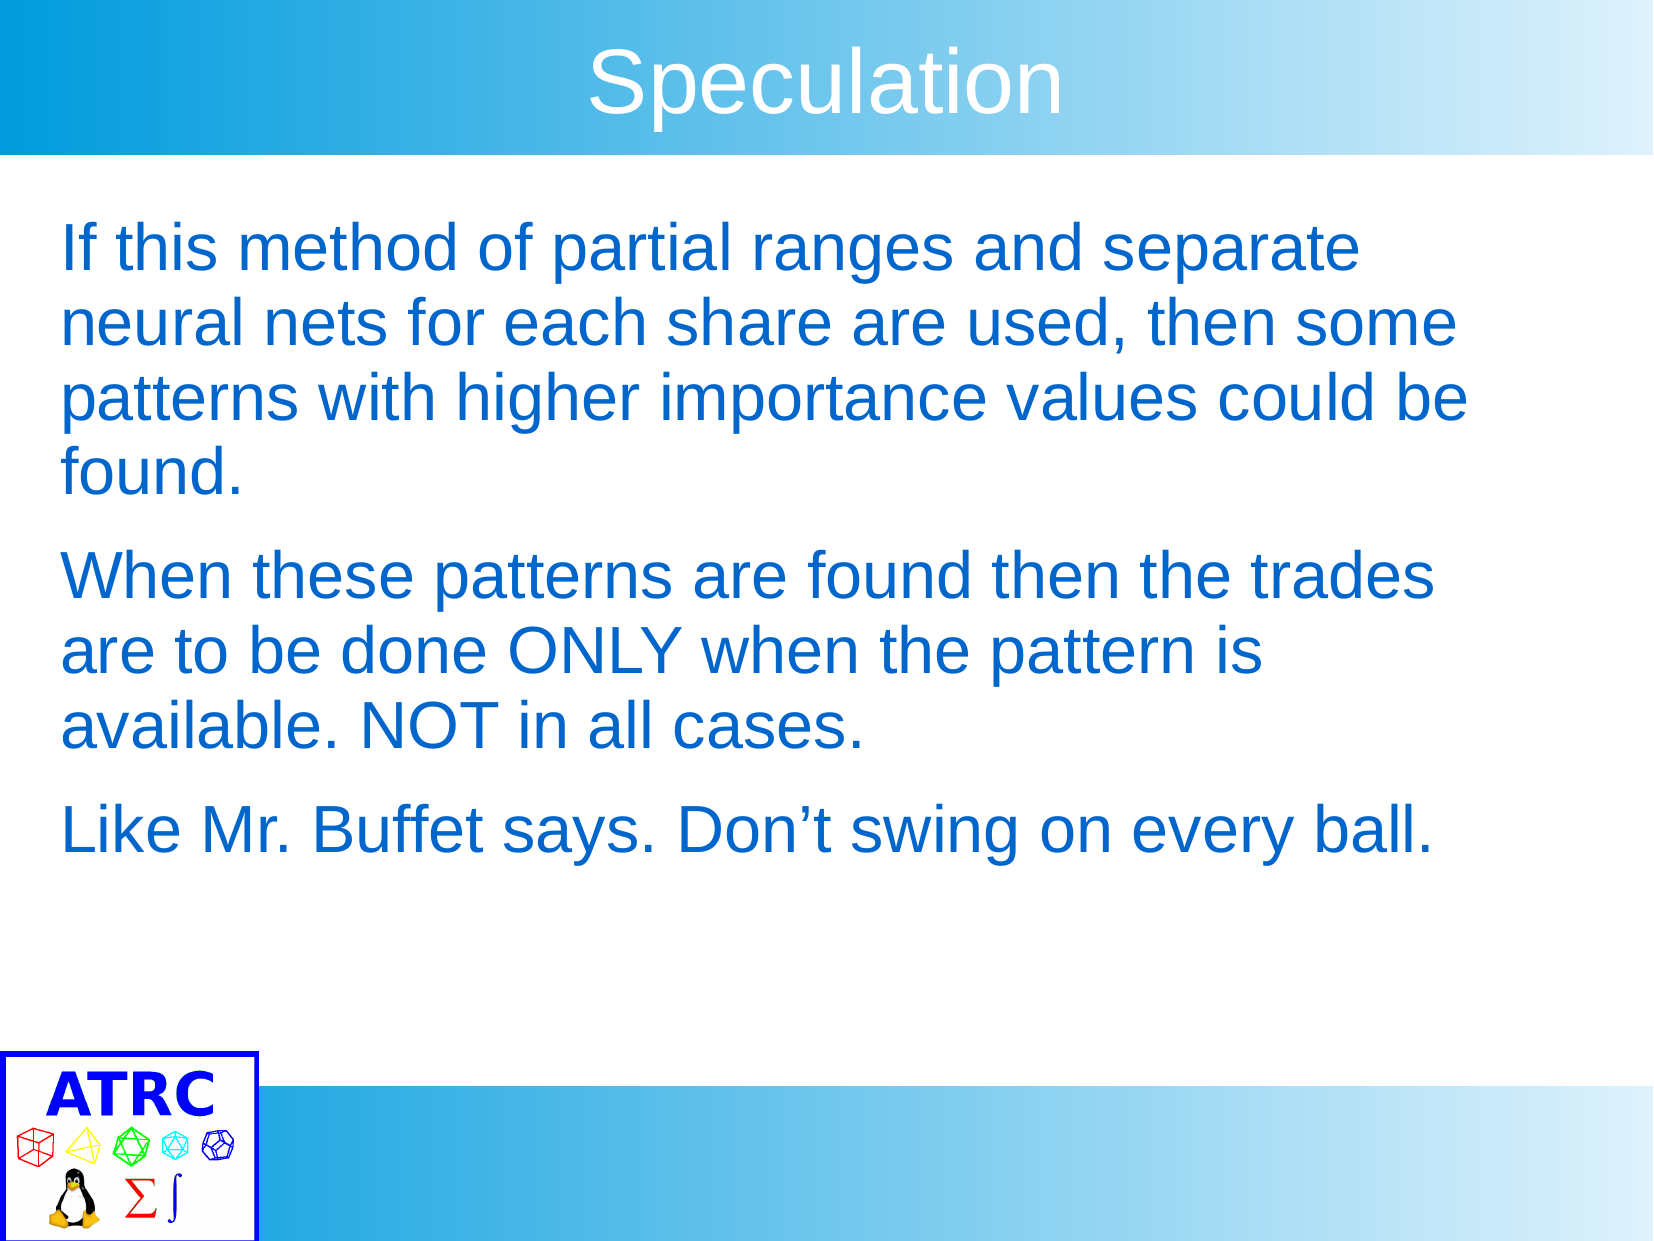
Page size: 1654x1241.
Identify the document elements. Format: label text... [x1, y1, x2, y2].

list If this method of partial ranges and separate neural nets for each share are used, then some patterns with higher importance values could be found. When these patterns are found then the trades are to be done ONLY when the pattern is available. NOT in all cases. Like Mr. Buffet says. Don’t swing on every ball. [60, 210, 1549, 930]
title Speculation [82, 30, 1571, 135]
picture [0, 1051, 259, 1241]
